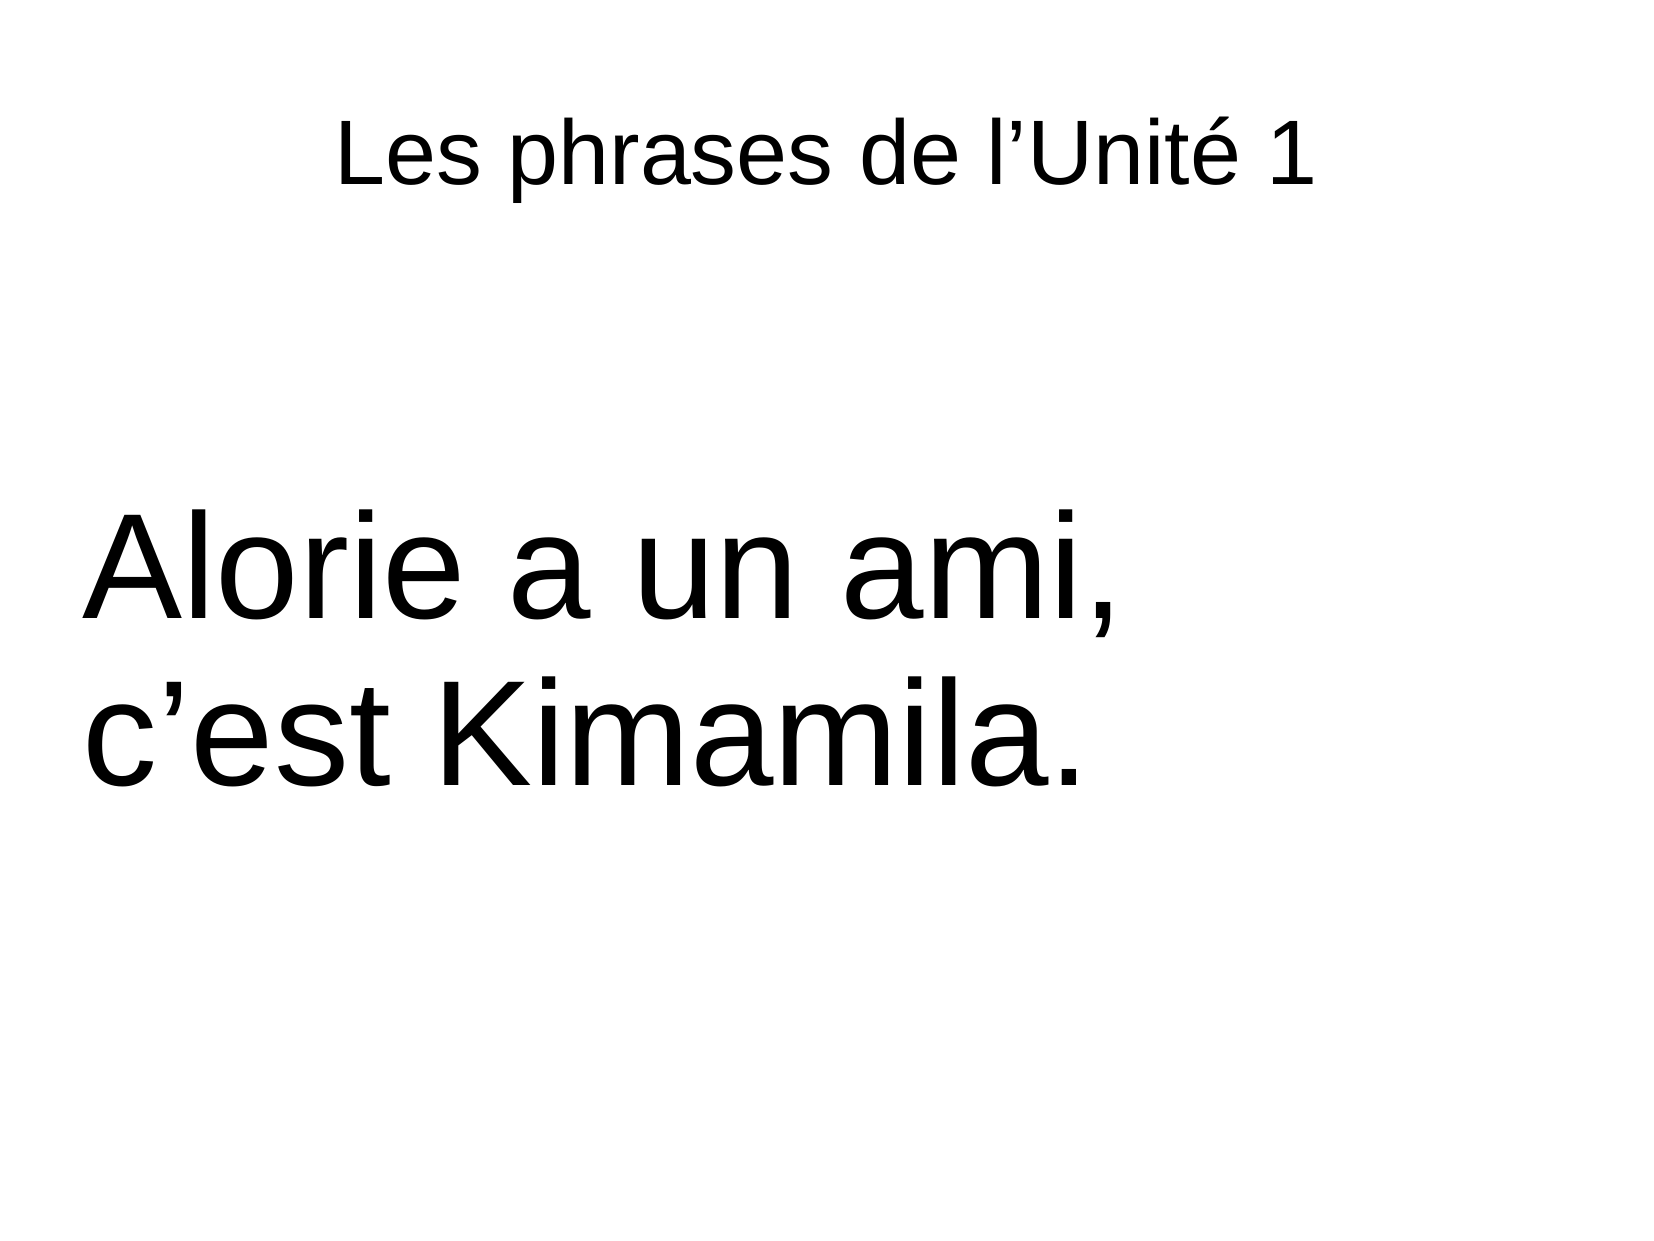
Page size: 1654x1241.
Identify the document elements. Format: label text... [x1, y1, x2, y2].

title Les phrases de l’Unité 1 [82, 49, 1571, 257]
subtitle Alorie a un ami, c’est Kimamila. [82, 290, 1571, 1010]
